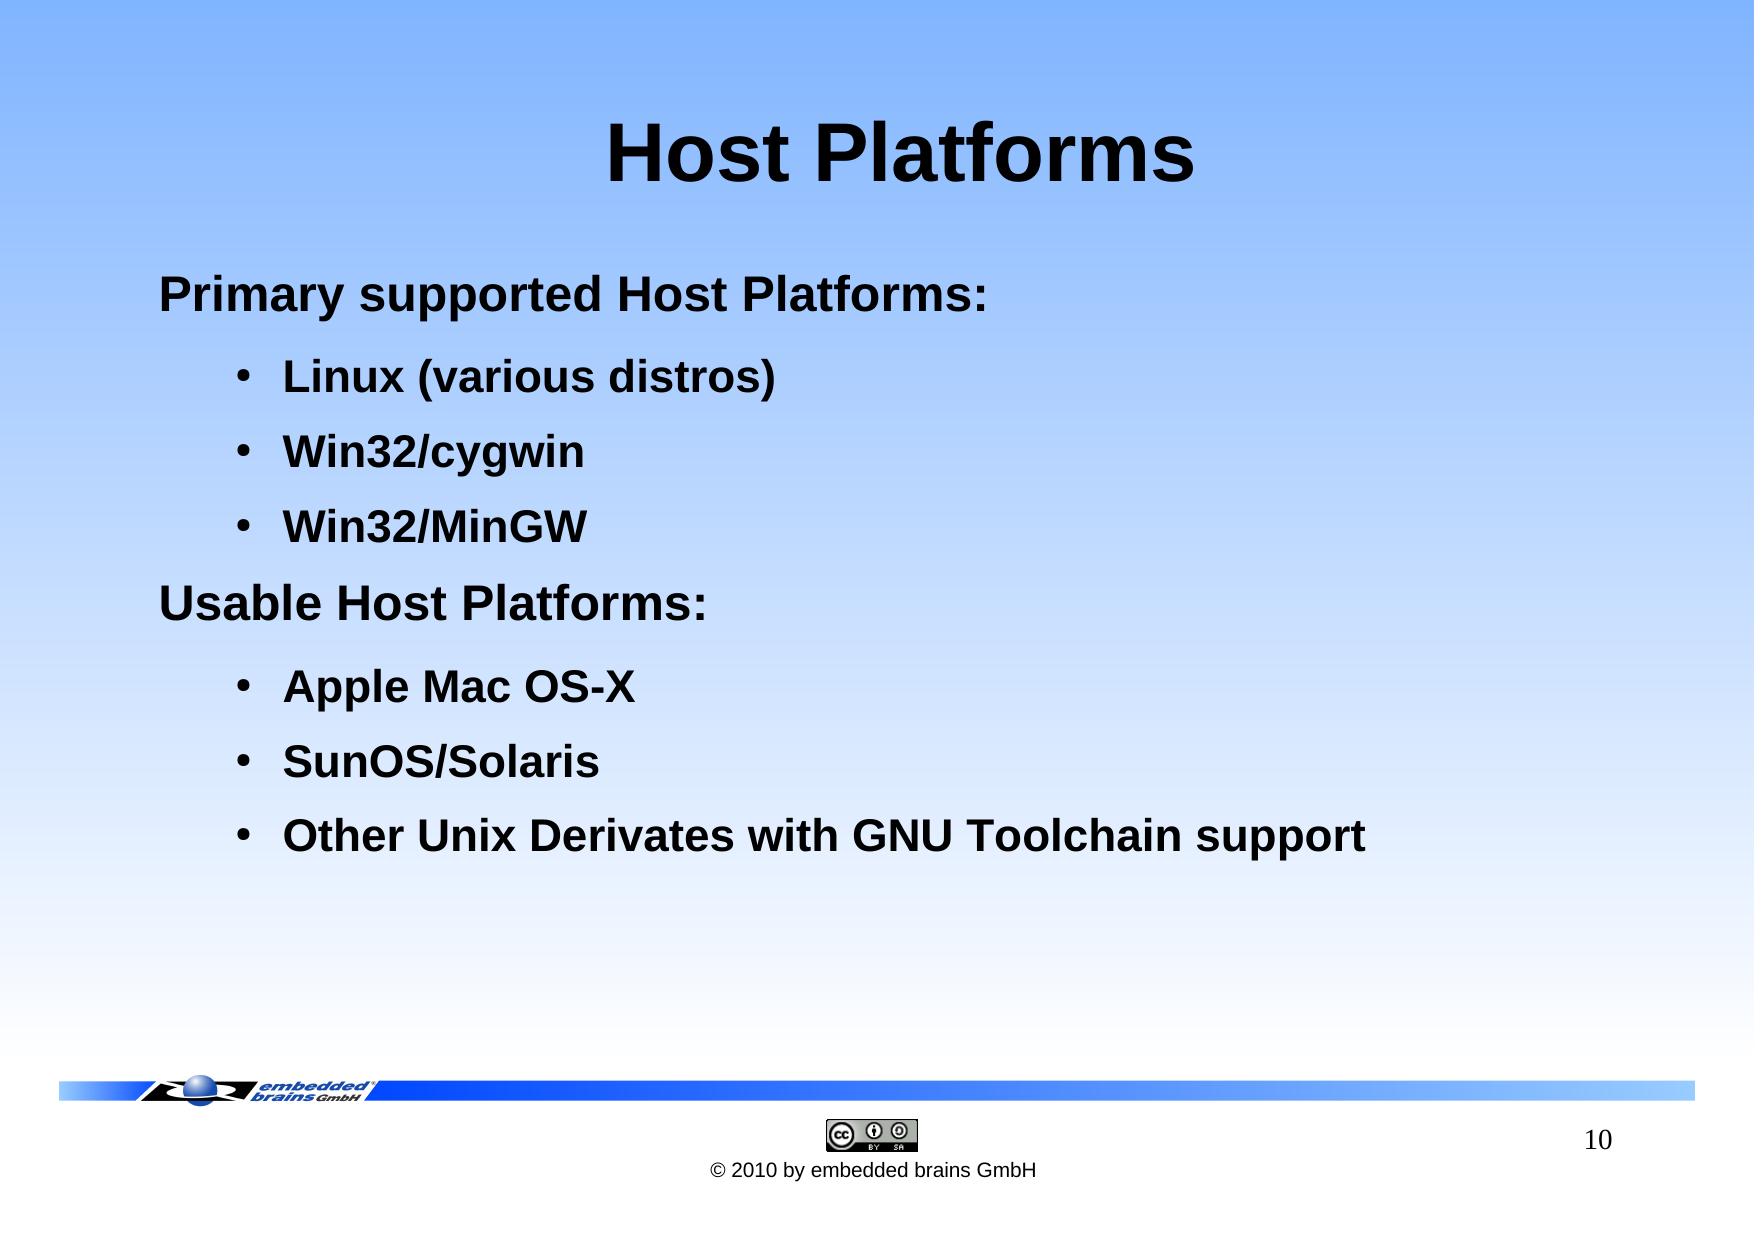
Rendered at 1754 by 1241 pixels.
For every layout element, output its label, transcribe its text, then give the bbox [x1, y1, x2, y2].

picture [826, 1119, 918, 1152]
picture [135, 1070, 381, 1111]
title Host Platforms [147, 59, 1620, 247]
list Primary supported Host Platforms: Linux (various distros) Win32/cygwin Win32/MinGW Usable Host Platforms: Apple Mac OS-X SunOS/Solaris Other Unix Derivates with GNU Toolchain support [140, 265, 1614, 1048]
